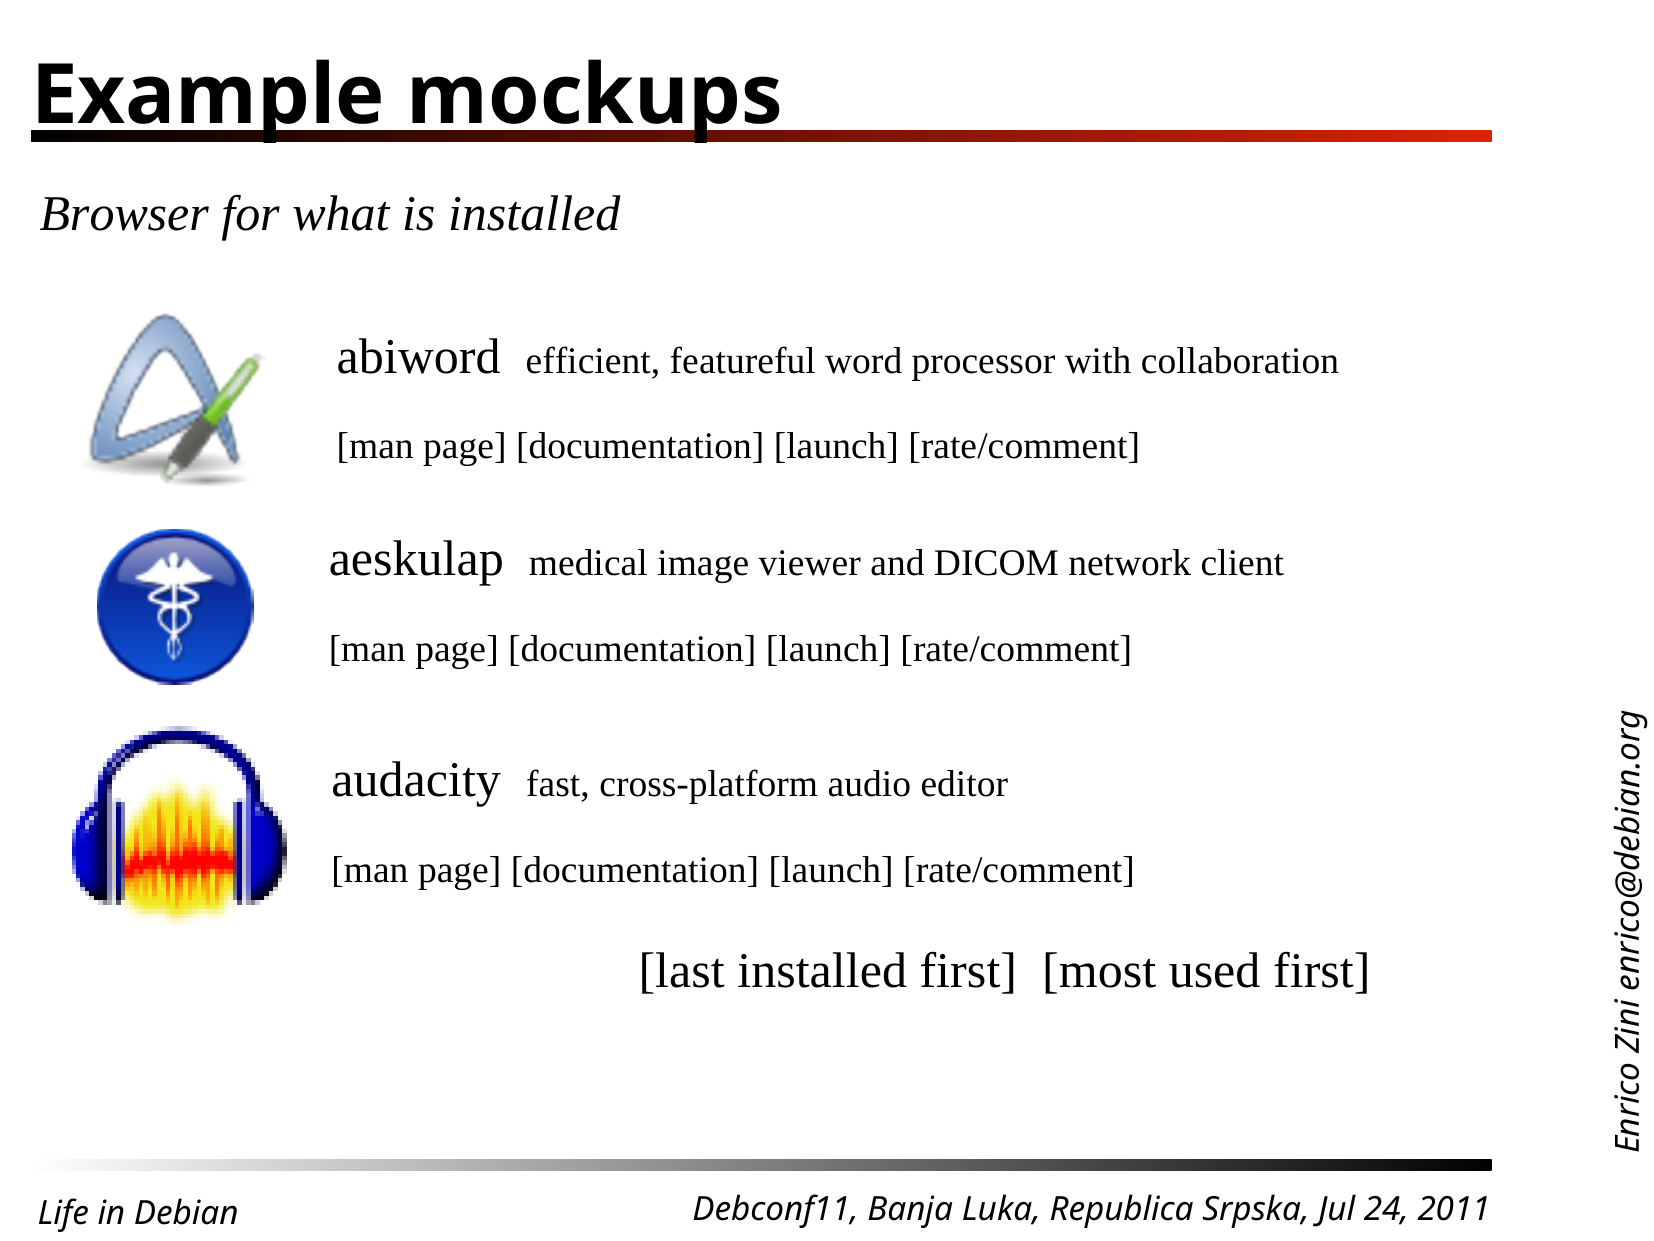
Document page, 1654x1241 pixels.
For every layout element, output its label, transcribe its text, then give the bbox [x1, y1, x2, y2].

text_box audacity fast, cross-platform audio editor [man page] [documentation] [launch] [rate/comment] [331, 751, 1135, 891]
text_box [last installed first] [most used first] [638, 942, 1395, 999]
picture [83, 313, 265, 495]
picture [97, 529, 254, 686]
text_box Example mockups [31, 34, 1438, 168]
text_box abiword efficient, featureful word processor with collaboration [man page] [documentation] [launch] [rate/comment] [336, 328, 1341, 468]
text_box Browser for what is installed [39, 185, 1431, 241]
text_box aeskulap medical image viewer and DICOM network client [man page] [documentation] [launch] [rate/comment] [328, 530, 1285, 670]
picture [72, 718, 287, 933]
